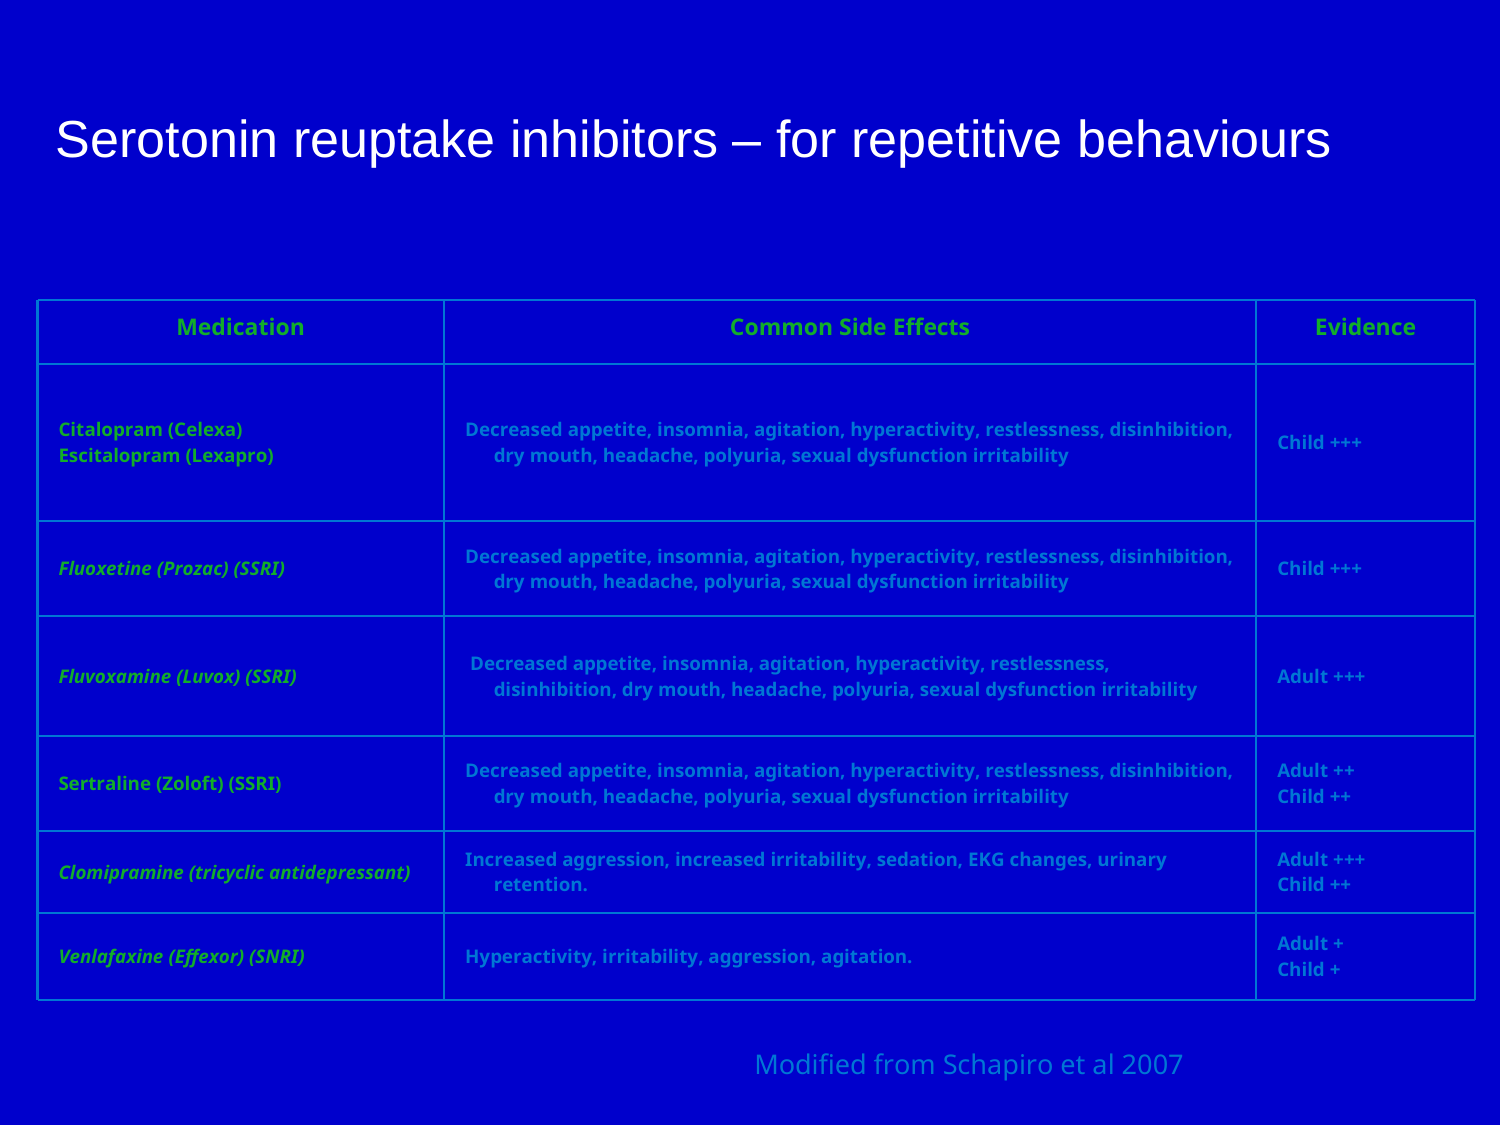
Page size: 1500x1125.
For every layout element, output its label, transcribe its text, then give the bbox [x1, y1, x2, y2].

text_box Adult + Child + [1257, 914, 1474, 999]
text_box Citalopram (Celexa) Escitalopram (Lexapro) [39, 365, 443, 520]
text_box Sertraline (Zoloft) (SSRI) [39, 737, 443, 830]
text_box Adult +++ [1257, 617, 1474, 735]
text_box Decreased appetite, insomnia, agitation, hyperactivity, restlessness, disinhibition, dry mouth, headache, polyuria, sexual dysfunction irritability [445, 522, 1255, 615]
text_box Fluoxetine (Prozac) (SSRI) [39, 522, 443, 615]
text_box Venlafaxine (Effexor) (SNRI) [39, 914, 443, 999]
text_box Common Side Effects [445, 301, 1255, 363]
text_box Decreased appetite, insomnia, agitation, hyperactivity, restlessness, disinhibition, dry mouth, headache, polyuria, sexual dysfunction irritability [445, 737, 1255, 830]
text_box Medication [39, 301, 443, 363]
text_box Adult +++ Child ++ [1257, 832, 1474, 912]
text_box Modified from Schapiro et al 2007 [733, 1034, 1450, 1093]
text_box Decreased appetite, insomnia, agitation, hyperactivity, restlessness, disinhibition, dry mouth, headache, polyuria, sexual dysfunction irritability [445, 365, 1255, 520]
text_box Clomipramine (tricyclic antidepressant) [39, 832, 443, 912]
text_box Child +++ [1257, 522, 1474, 615]
text_box Child +++ [1257, 365, 1474, 520]
text_box Serotonin reuptake inhibitors – for repetitive behaviours [34, 99, 1500, 180]
text_box Fluvoxamine (Luvox) (SSRI) [39, 617, 443, 735]
text_box Decreased appetite, insomnia, agitation, hyperactivity, restlessness, disinhibition, dry mouth, headache, polyuria, sexual dysfunction irritability [445, 617, 1255, 735]
text_box Hyperactivity, irritability, aggression, agitation. [445, 914, 1255, 999]
text_box Evidence [1257, 301, 1474, 363]
text_box Adult ++ Child ++ [1257, 737, 1474, 830]
text_box Increased aggression, increased irritability, sedation, EKG changes, urinary retention. [445, 832, 1255, 912]
